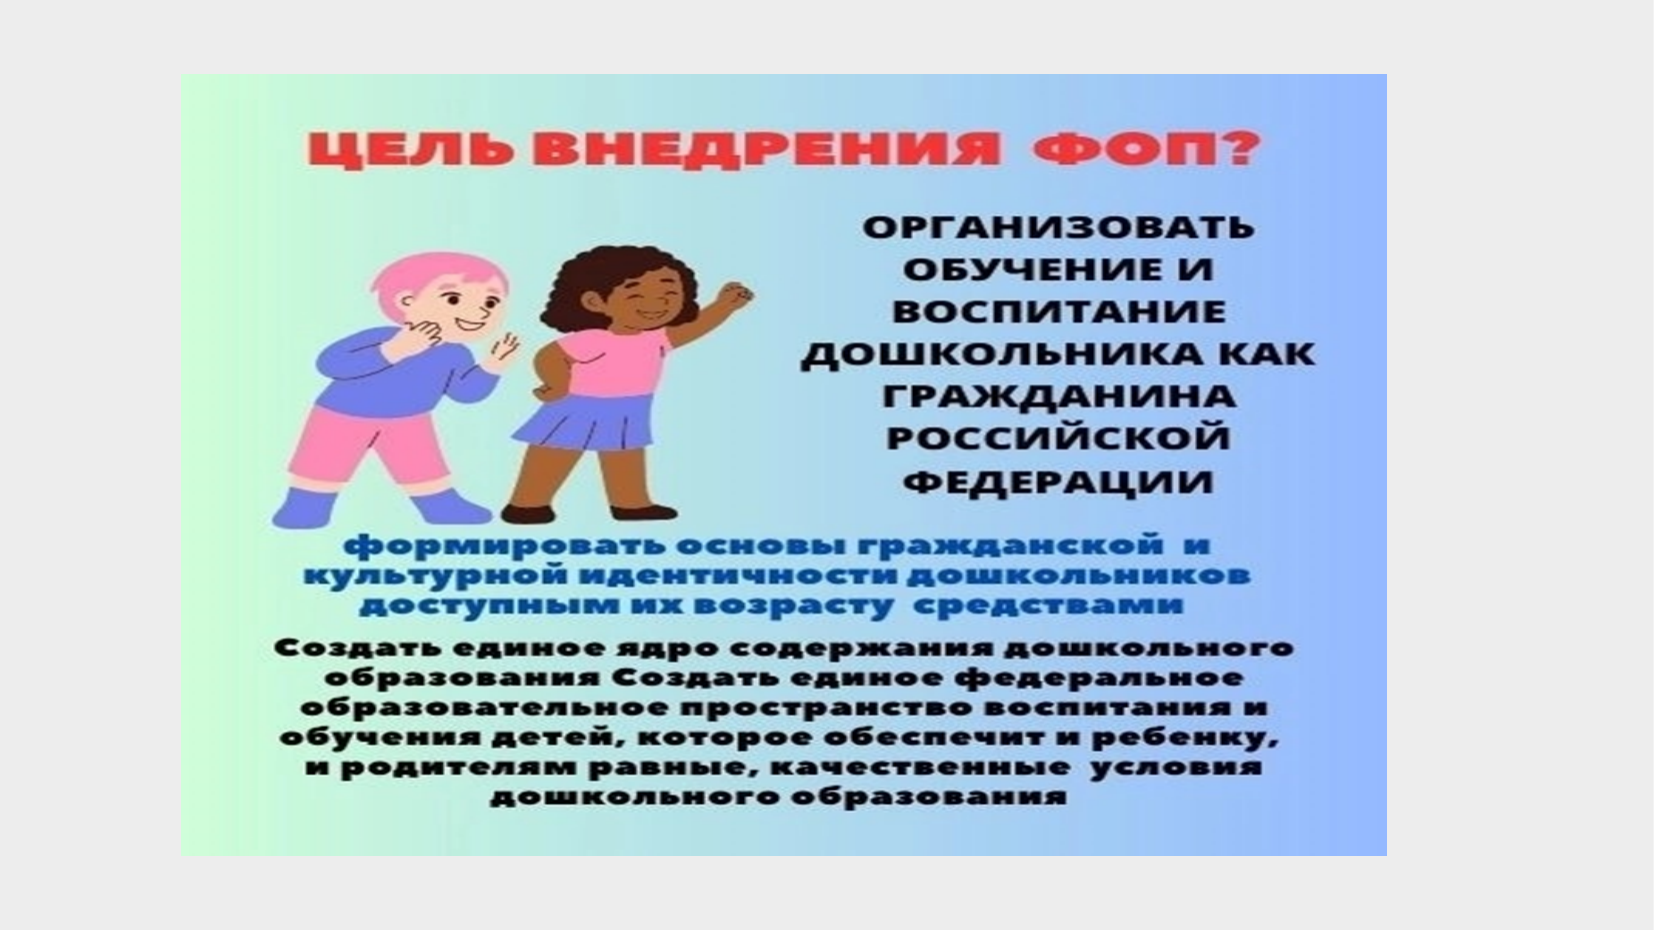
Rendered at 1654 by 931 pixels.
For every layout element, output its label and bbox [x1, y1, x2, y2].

picture [181, 74, 1387, 856]
